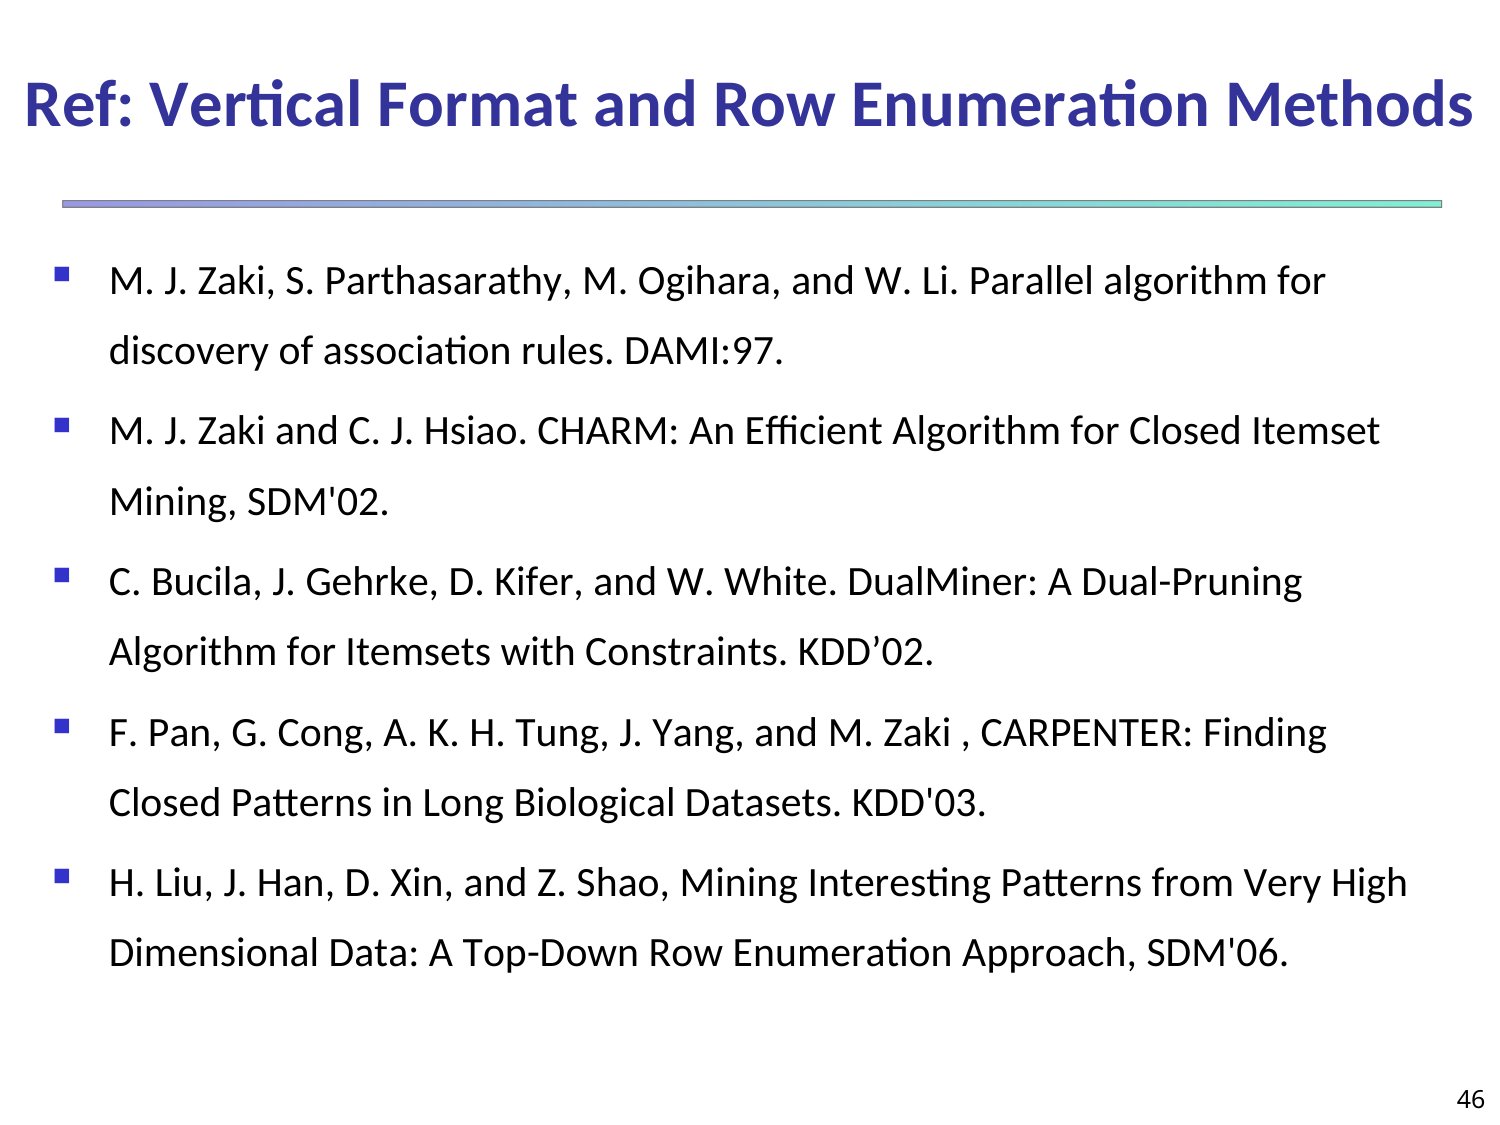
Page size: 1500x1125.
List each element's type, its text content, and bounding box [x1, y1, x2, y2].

text_box <number> [1425, 1062, 1500, 1125]
list M. J. Zaki, S. Parthasarathy, M. Ogihara, and W. Li. Parallel algorithm for discovery of association rules. DAMI:97. M. J. Zaki and C. J. Hsiao. CHARM: An Efficient Algorithm for Closed Itemset Mining, SDM'02. C. Bucila, J. Gehrke, D. Kifer, and W. White. DualMiner: A Dual-Pruning Algorithm for Itemsets with Constraints. KDD’02. F. Pan, G. Cong, A. K. H. Tung, J. Yang, and M. Zaki , CARPENTER: Finding Closed Patterns in Long Biological Datasets. KDD'03. H. Liu, J. Han, D. Xin, and Z. Shao, Mining Interesting Patterns from Very High Dimensional Data: A Top-Down Row Enumeration Approach, SDM'06. [37, 224, 1425, 1125]
title Ref: Vertical Format and Row Enumeration Methods [0, 12, 1500, 188]
